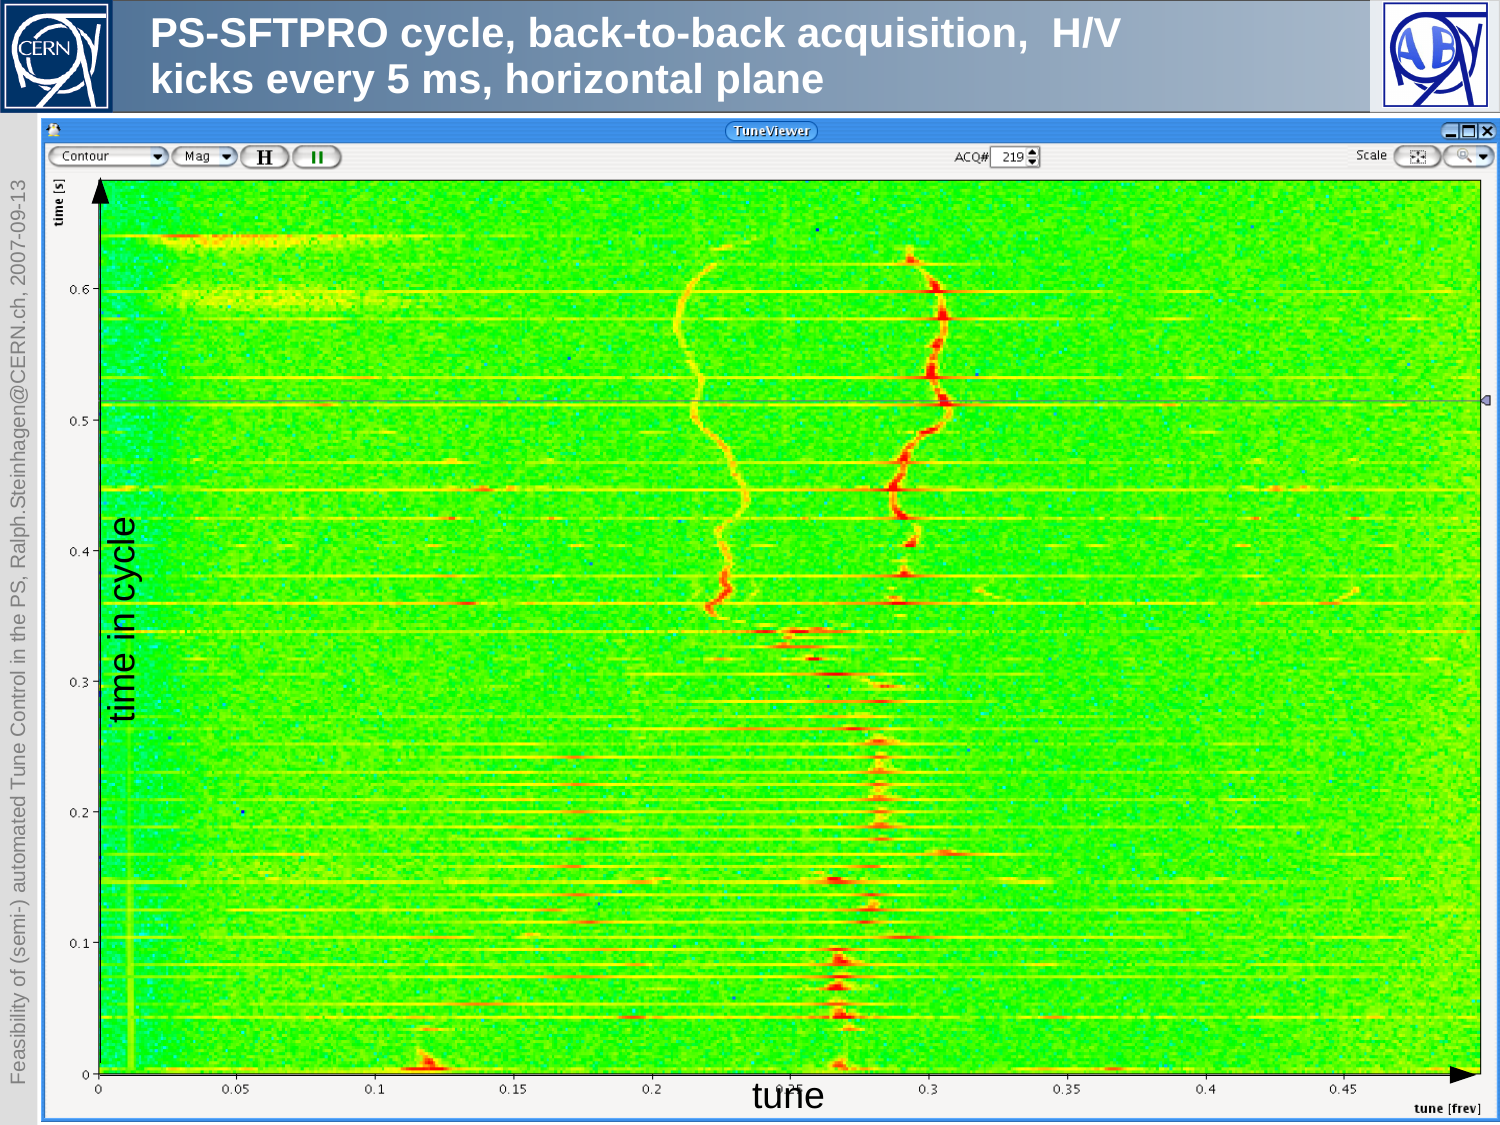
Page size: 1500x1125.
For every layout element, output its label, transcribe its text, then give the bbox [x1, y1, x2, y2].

picture [0, 0, 113, 113]
title PS-SFTPRO cycle, back-to-back acquisition, H/V kicks every 5 ms, horizontal plane [150, 7, 1201, 106]
picture [1382, 1, 1489, 108]
picture [41, 118, 1500, 1123]
